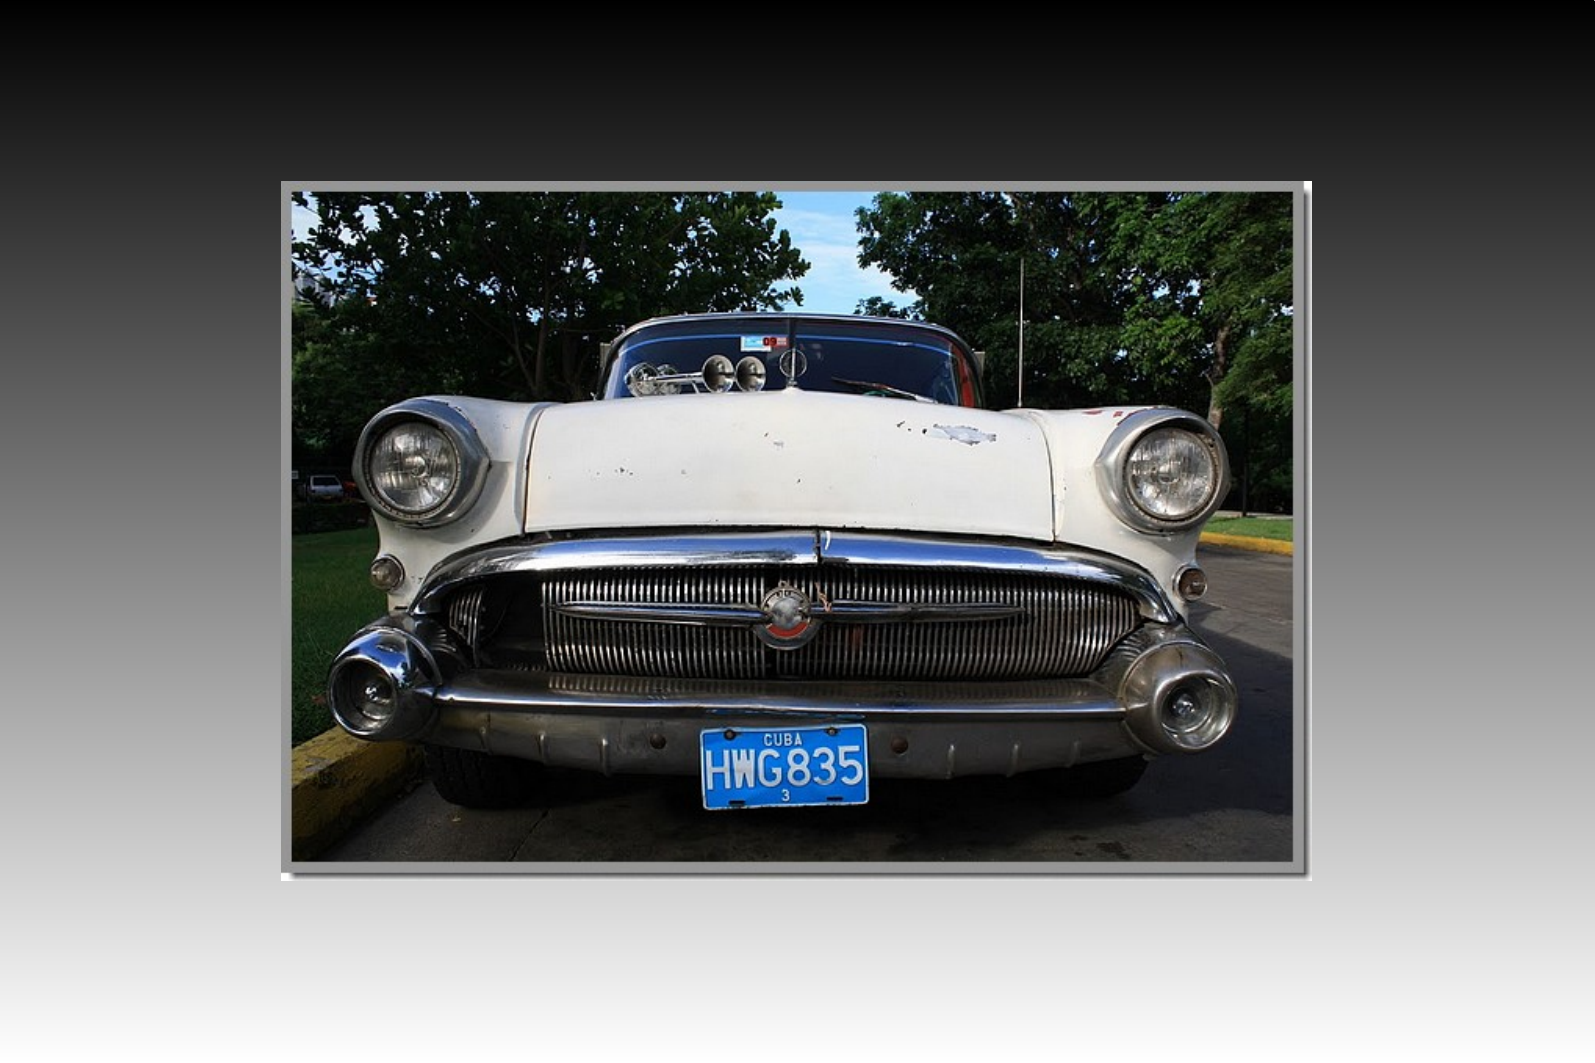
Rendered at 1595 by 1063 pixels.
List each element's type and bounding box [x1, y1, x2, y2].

picture [281, 181, 1312, 881]
